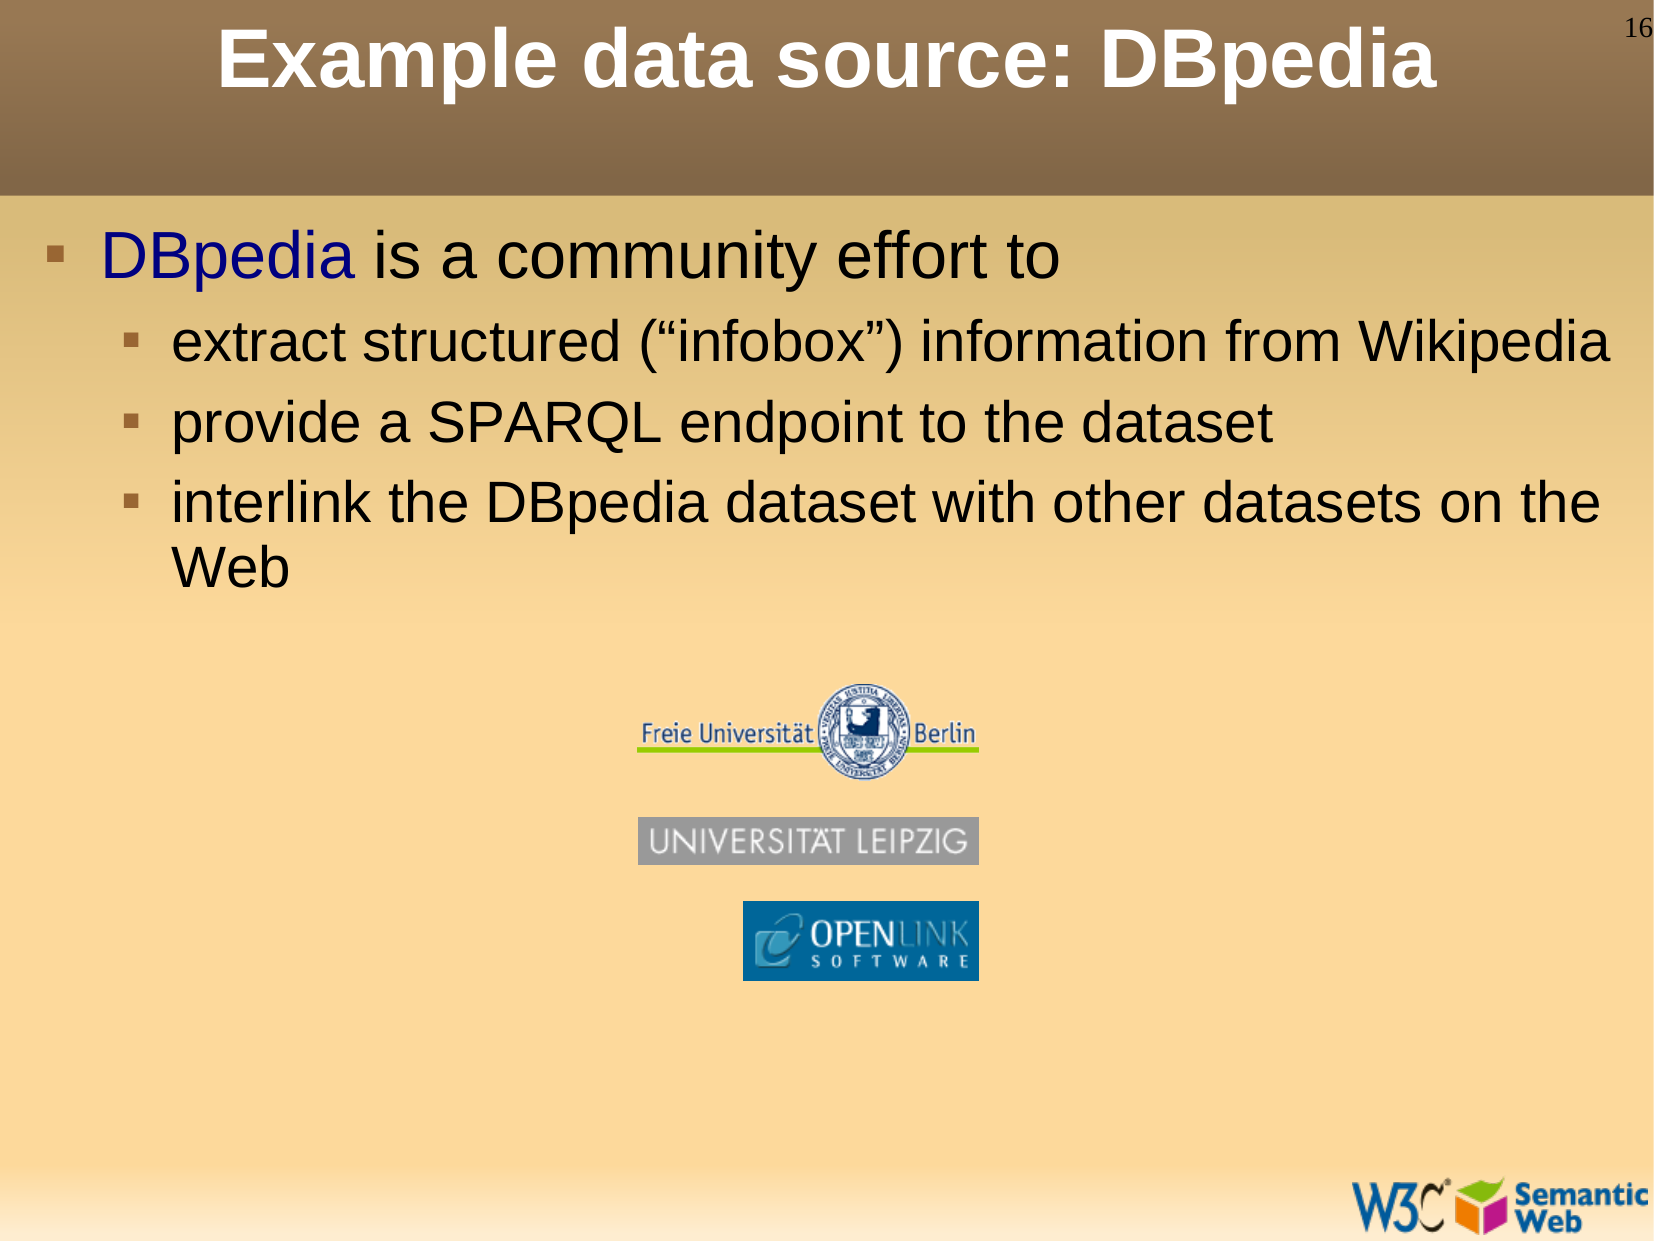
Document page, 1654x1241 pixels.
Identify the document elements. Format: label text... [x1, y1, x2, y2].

title Example data source: DBpedia [0, 0, 1654, 119]
list DBpedia is a community effort to extract structured (“infobox”) information from Wikipedia provide a SPARQL endpoint to the dataset interlink the DBpedia dataset with other datasets on the Web [29, 218, 1624, 1205]
picture [0, 119, 1654, 1241]
